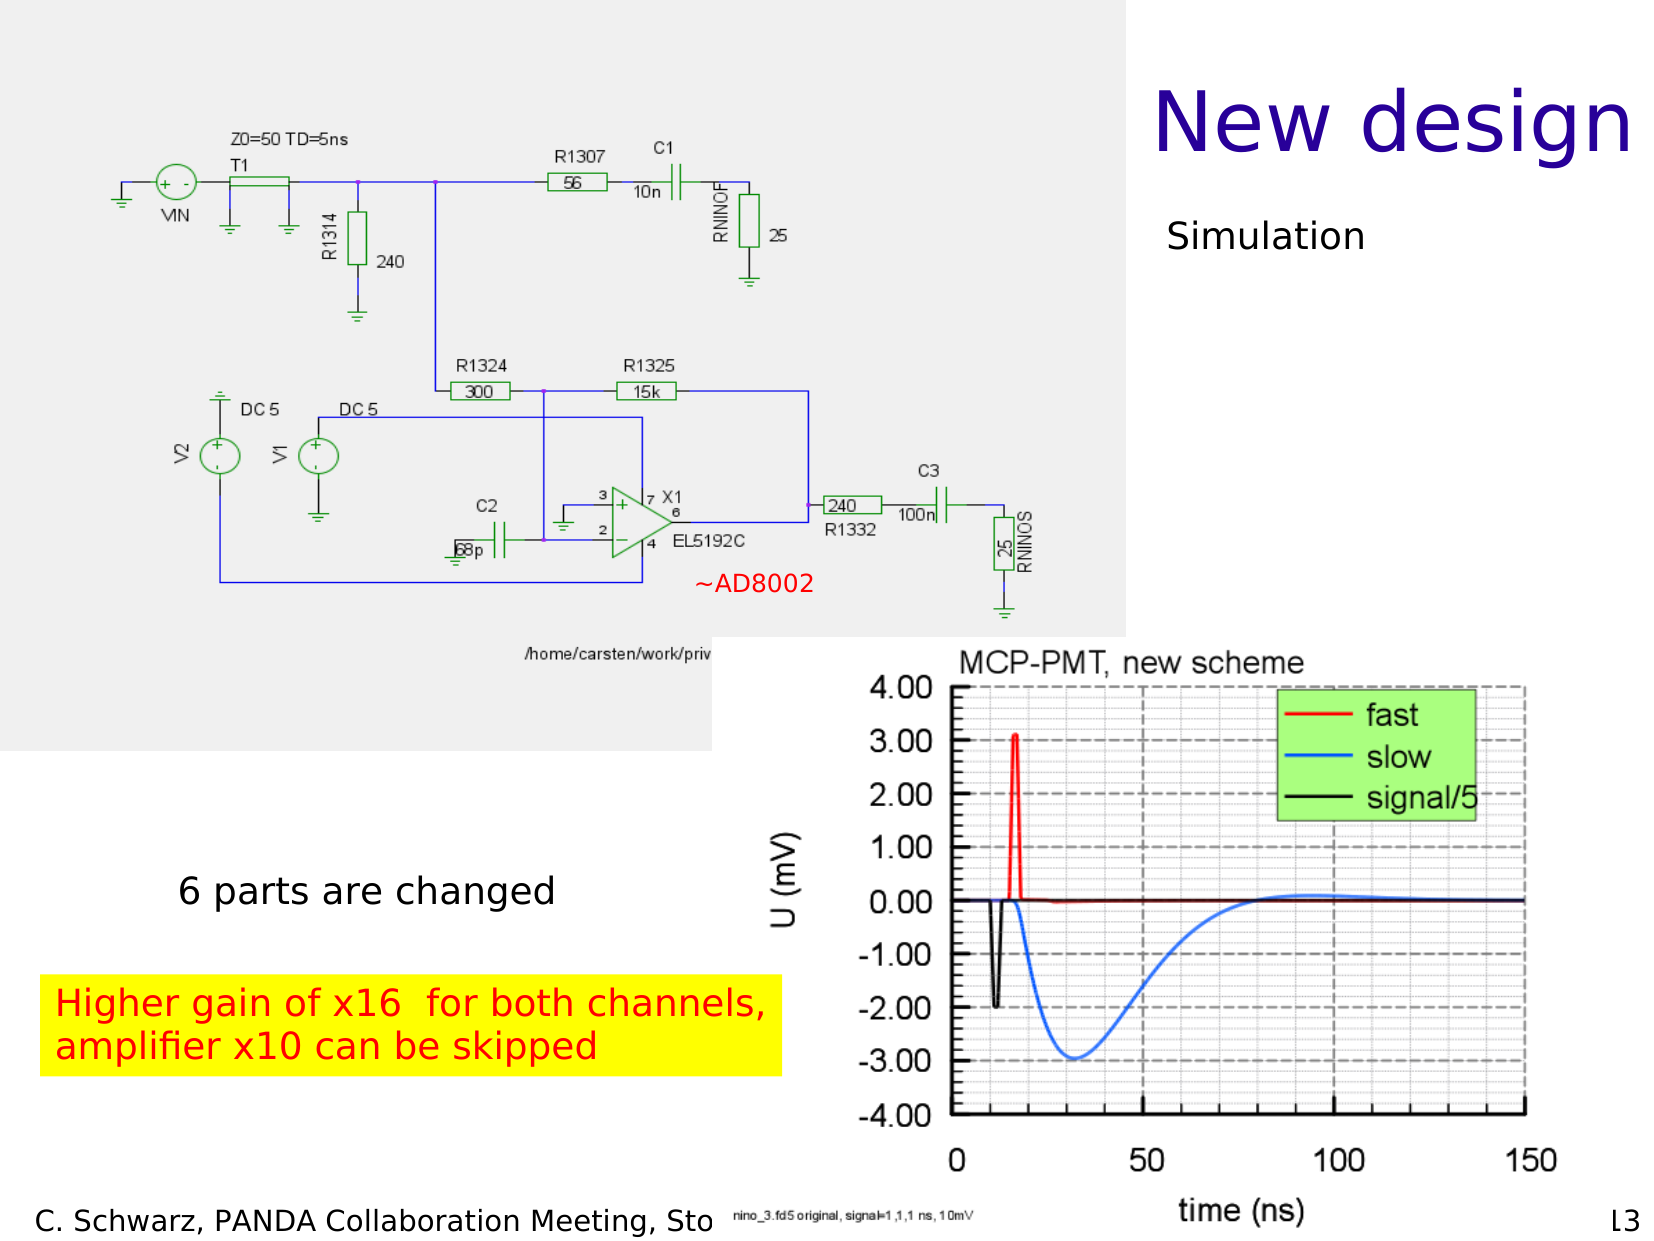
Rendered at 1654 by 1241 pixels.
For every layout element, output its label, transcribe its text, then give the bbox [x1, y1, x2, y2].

text_box 6 parts are changed [162, 862, 564, 921]
picture [0, 0, 1613, 1241]
text_box Higher gain of x16 for both channels, amplifier x10 can be skipped [40, 974, 768, 1077]
title New design [1151, 57, 1646, 188]
text_box ~AD8002 [679, 561, 831, 606]
text_box Simulation [1151, 207, 1377, 266]
